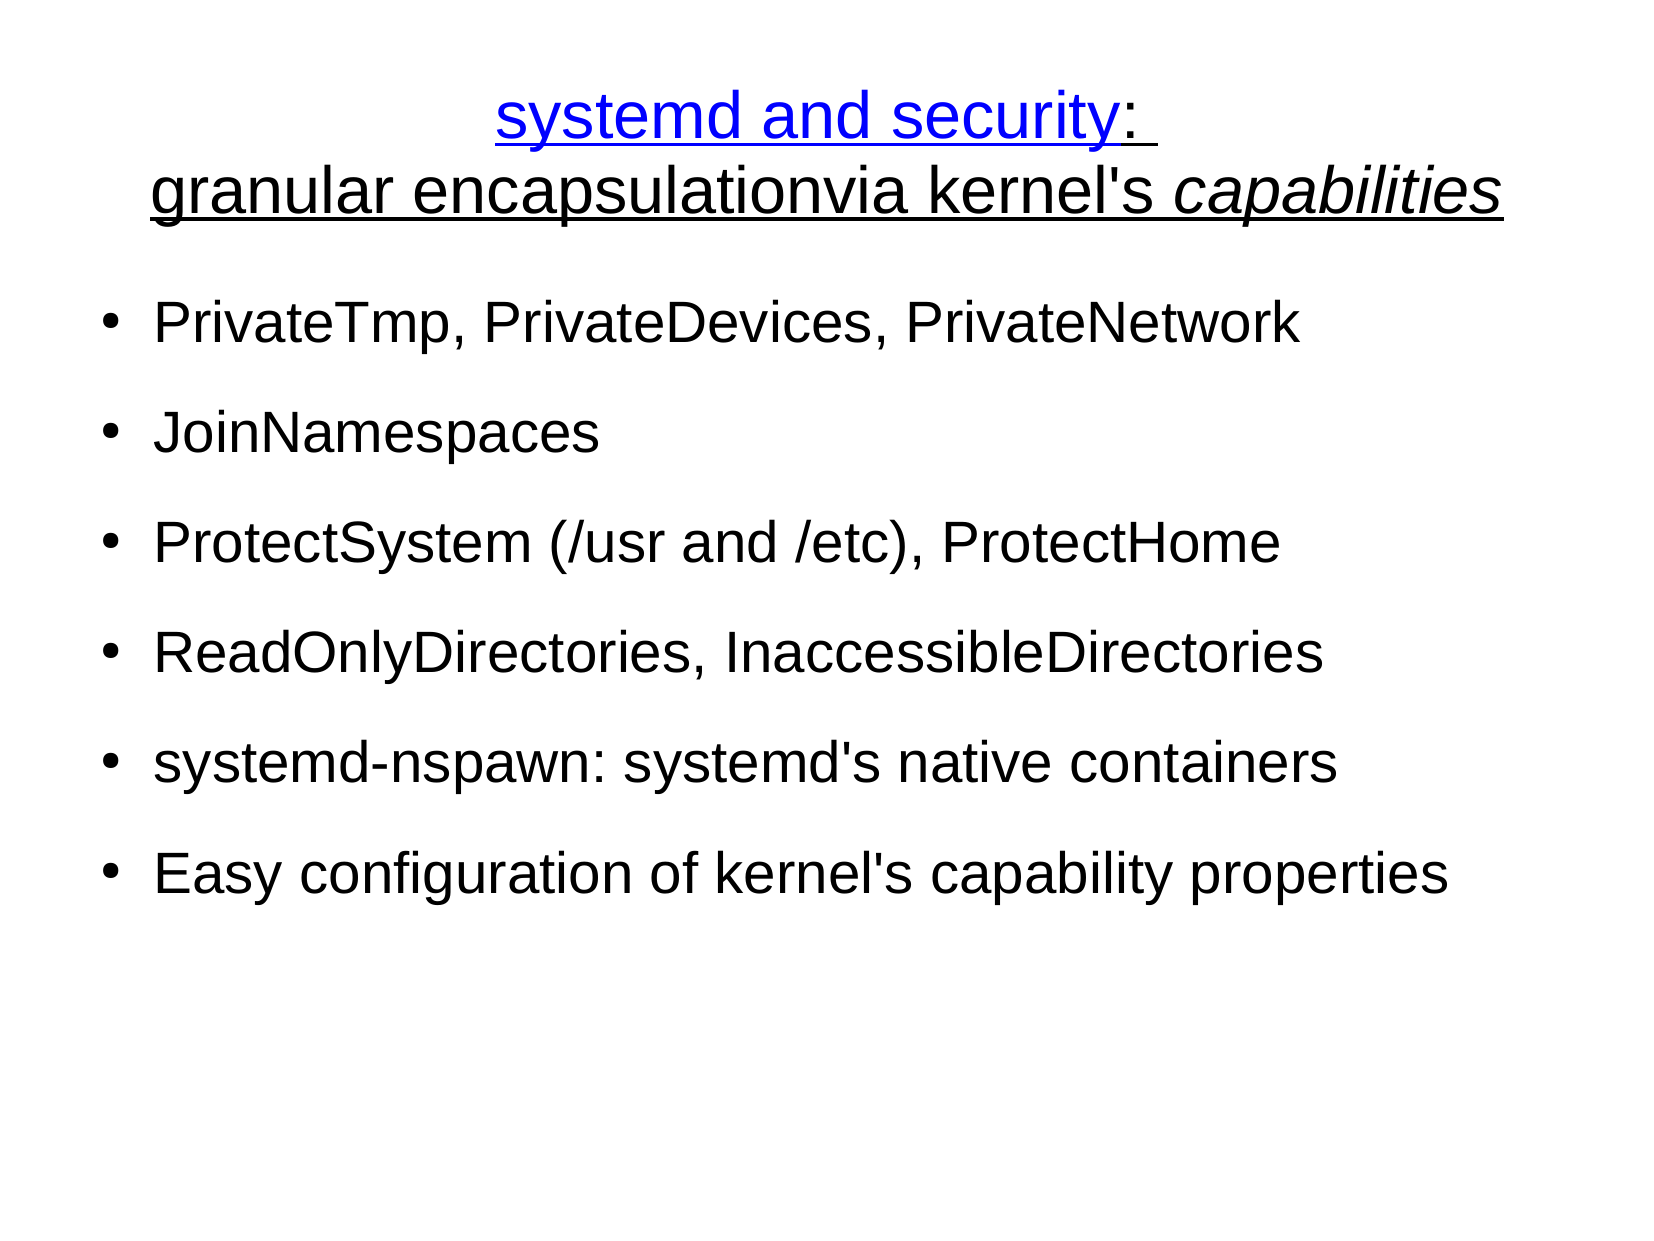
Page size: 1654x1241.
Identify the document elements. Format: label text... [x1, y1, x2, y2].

list PrivateTmp, PrivateDevices, PrivateNetwork JoinNamespaces ProtectSystem (/usr and /etc), ProtectHome ReadOnlyDirectories, InaccessibleDirectories systemd-nspawn: systemd's native containers Easy configuration of kernel's capability properties [82, 290, 1571, 1010]
title systemd and security: granular encapsulationvia kernel's capabilities [82, 49, 1571, 257]
